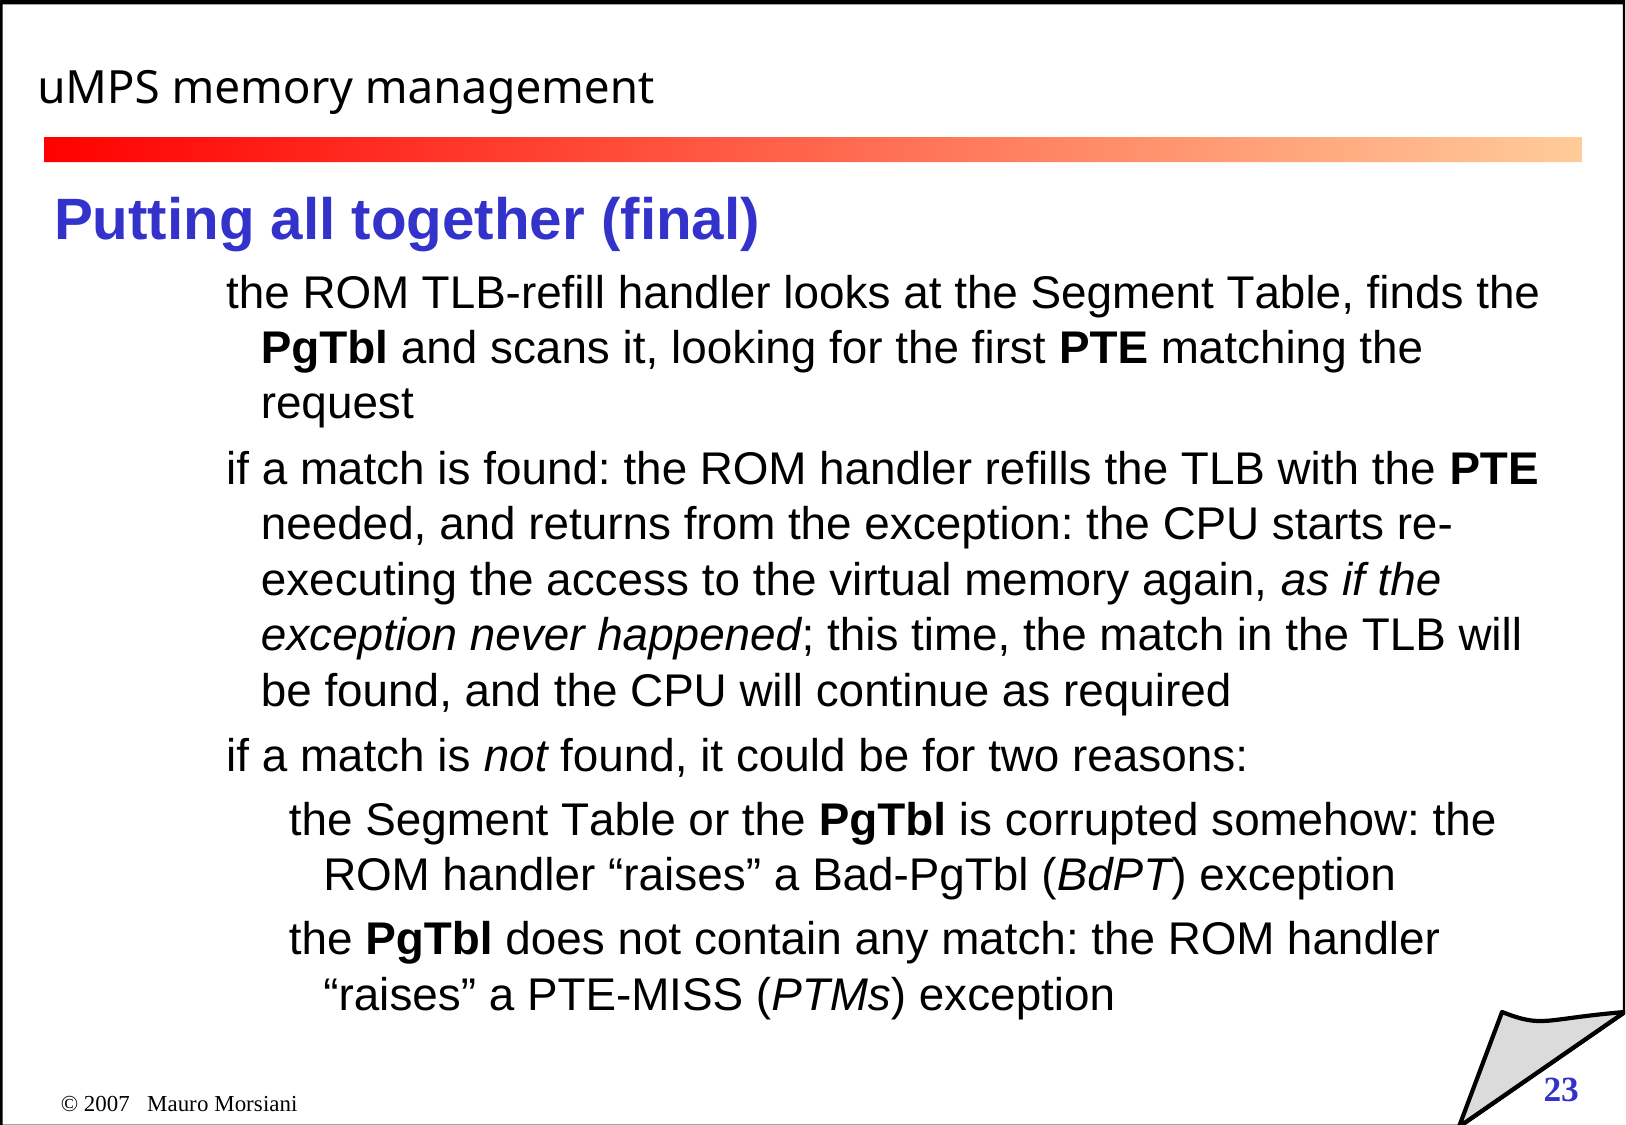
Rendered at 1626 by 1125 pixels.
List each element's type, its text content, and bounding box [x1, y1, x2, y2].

title uMPS memory management [37, 44, 1588, 131]
list Putting all together (final) the ROM TLB-refill handler looks at the Segment Table, finds the PgTbl and scans it, looking for the first PTE matching the request if a match is found: the ROM handler refills the TLB with the PTE needed, and returns from the exception: the CPU starts re-executing the access to the virtual memory again, as if the exception never happened; this time, the match in the TLB will be found, and the CPU will continue as required if a match is not found, it could be for two reasons: the Segment Table or the PgTbl is corrupted somehow: the ROM handler “raises” a Bad-PgTbl (BdPT) exception the PgTbl does not contain any match: the ROM handler “raises” a PTE-MISS (PTMs) exception [54, 187, 1571, 1125]
